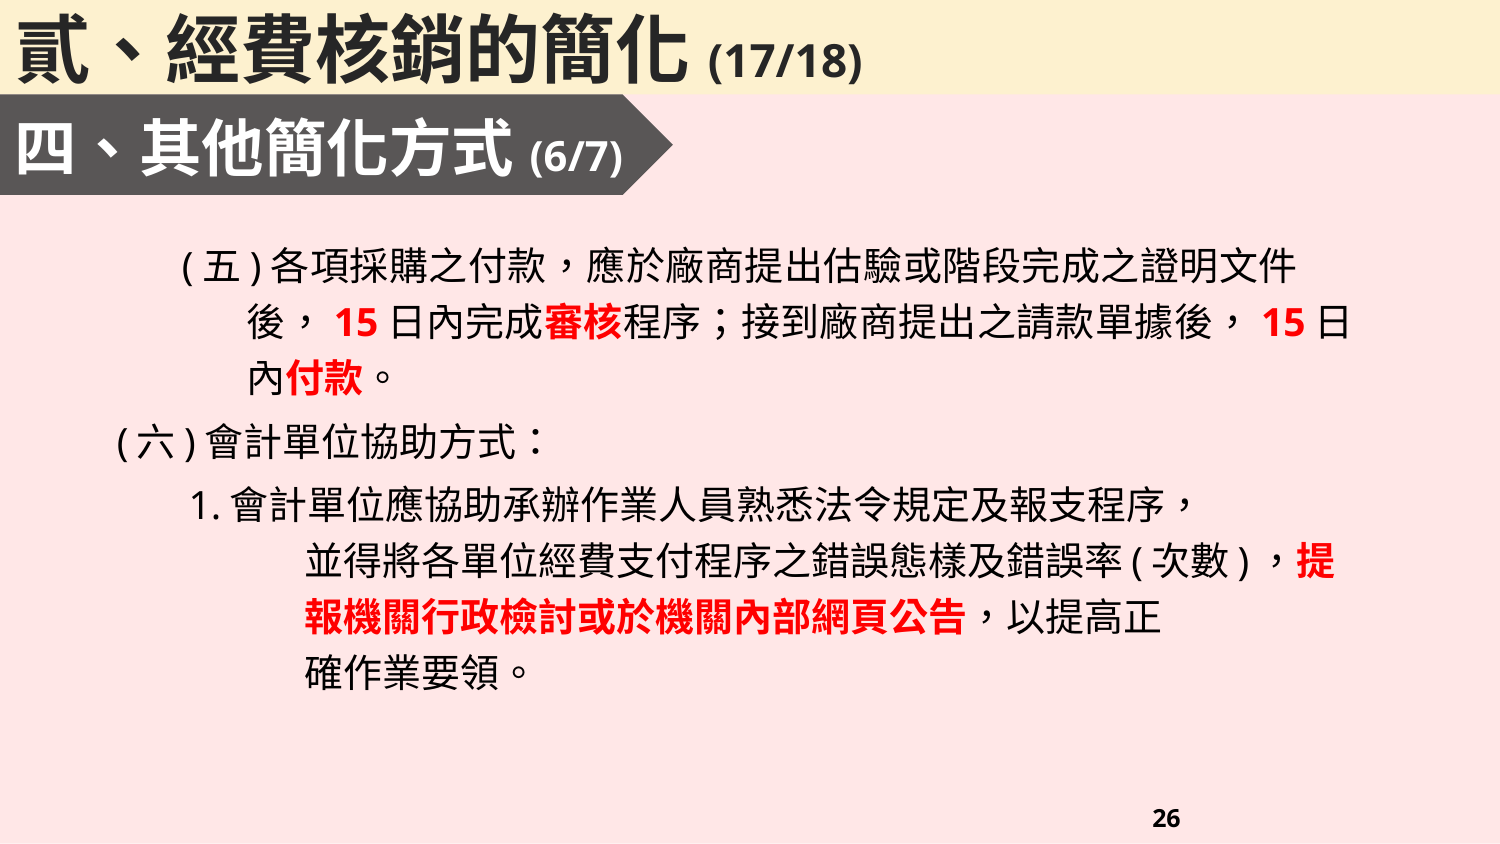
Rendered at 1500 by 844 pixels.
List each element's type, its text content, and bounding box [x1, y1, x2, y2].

text_box 25 [1137, 671, 1498, 844]
text_box 貳、經費核銷的簡化(17/18) [0, 0, 1500, 95]
text_box [0, 94, 1500, 844]
list (五)各項採購之付款，應於廠商提出估驗或階段完成之證明文件 後，15日內完成審核程序；接到廠商提出之請款單據後，15日內付款。 (六)會計單位協助方式： 1.會計單位應協助承辦作業人員熟悉法令規定及報支程序， 並得將各單位經費支付程序之錯誤態樣及錯誤率(次數)，提 報機關行政檢討或於機關內部網頁公告，以提高正 確作業要領。 [101, 225, 1369, 743]
text_box 四、其他簡化方式(6/7) [0, 97, 648, 195]
